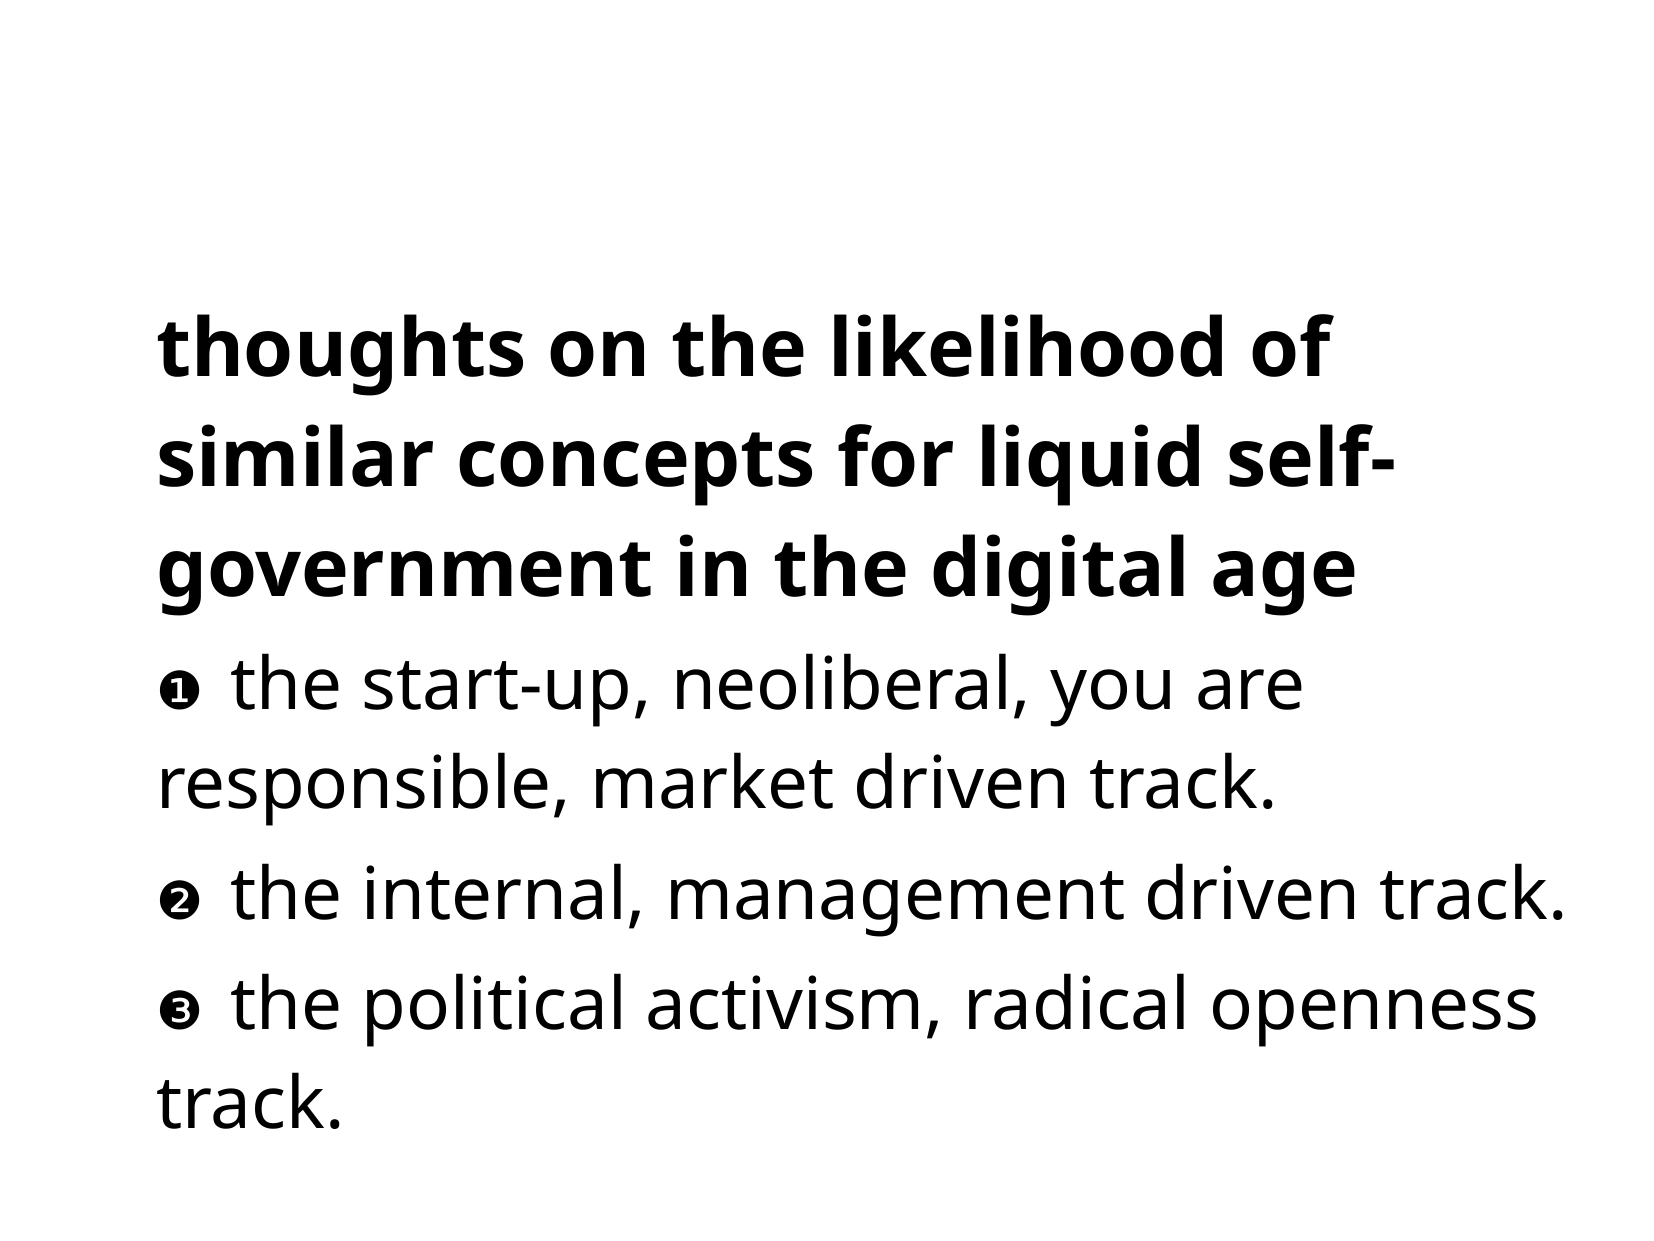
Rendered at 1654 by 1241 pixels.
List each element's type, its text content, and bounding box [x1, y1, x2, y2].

list thoughts on the likelihood of similar concepts for liquid self-government in the digital age ❶ the start-up, neoliberal, you are responsible, market driven track. ❷ the internal, management driven track. ❸ the political activism, radical openness track. [87, 290, 1576, 1170]
